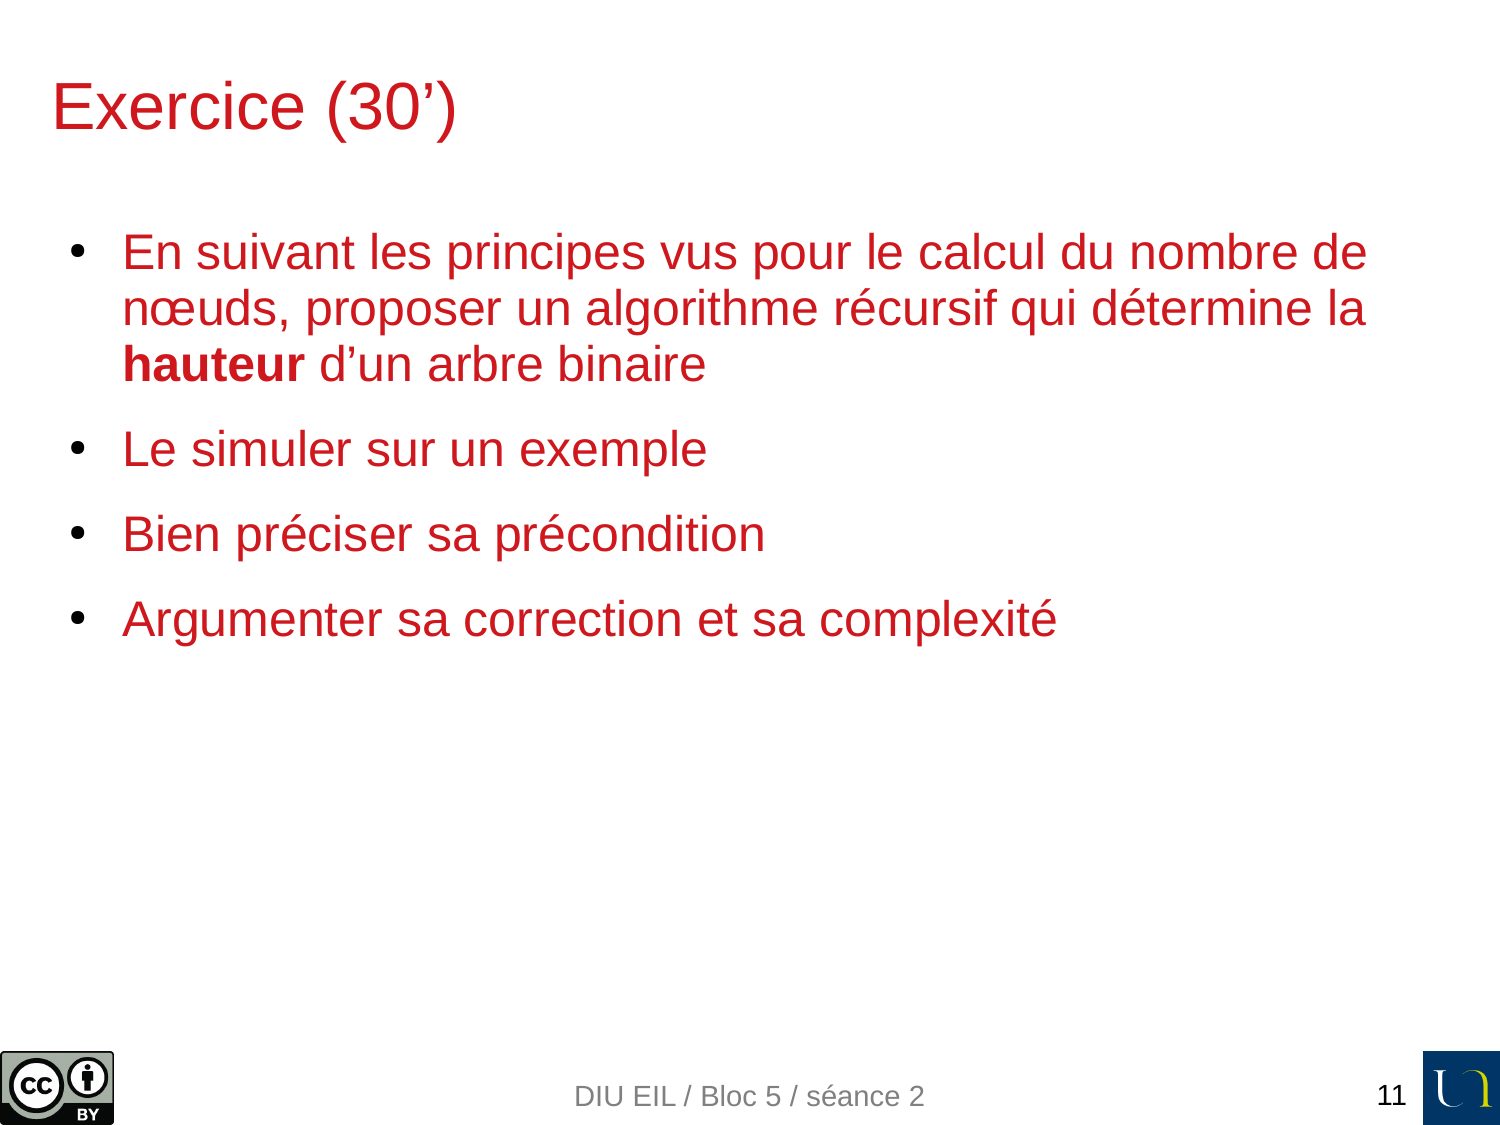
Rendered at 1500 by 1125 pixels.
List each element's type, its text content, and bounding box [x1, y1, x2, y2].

picture [0, 1051, 114, 1125]
title Exercice (30’) [51, 44, 1449, 170]
picture [1417, 1051, 1500, 1125]
list En suivant les principes vus pour le calcul du nombre de nœuds, proposer un algorithme récursif qui détermine la hauteur d’un arbre binaire Le simuler sur un exemple Bien préciser sa précondition Argumenter sa correction et sa complexité [51, 224, 1449, 1052]
